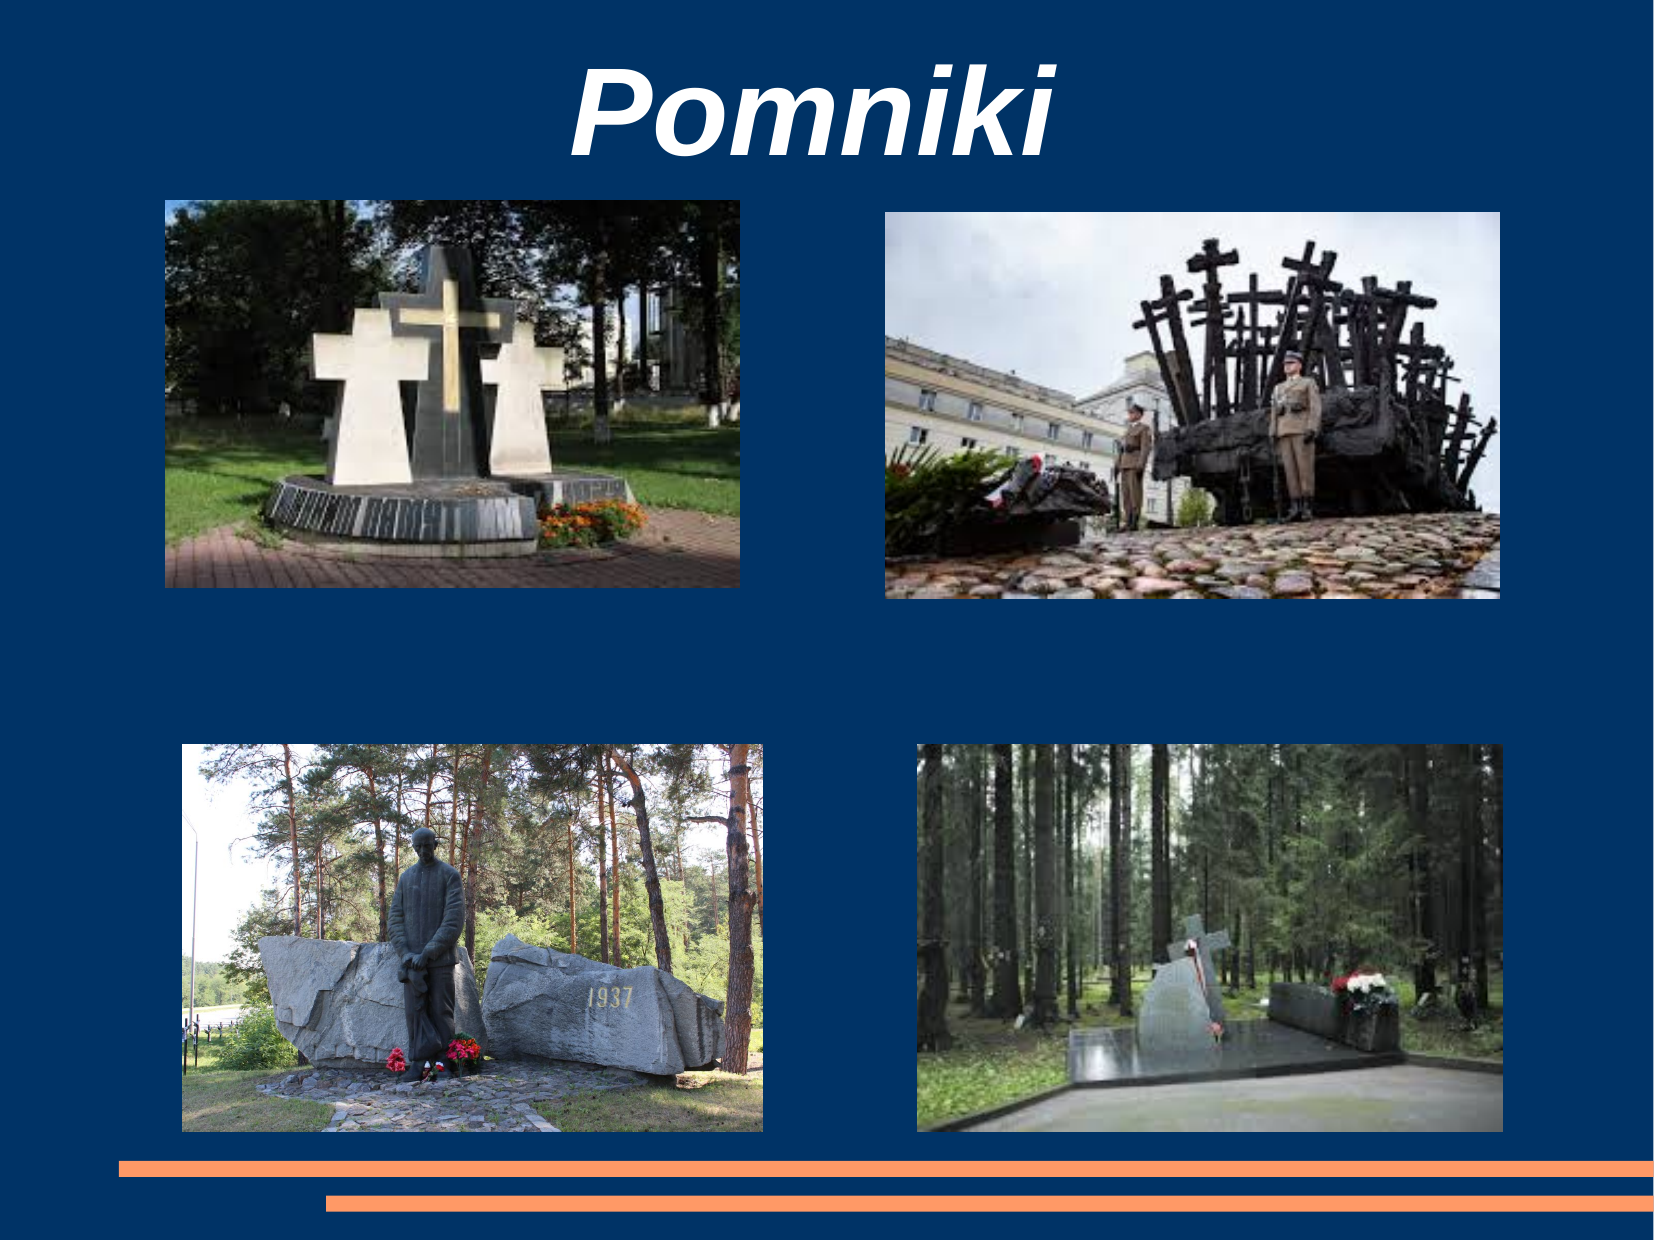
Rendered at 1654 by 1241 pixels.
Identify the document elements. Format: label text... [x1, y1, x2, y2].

title Pomniki [106, 35, 1519, 189]
picture [917, 744, 1503, 1132]
picture [885, 212, 1500, 599]
picture [182, 744, 763, 1132]
picture [165, 200, 745, 588]
